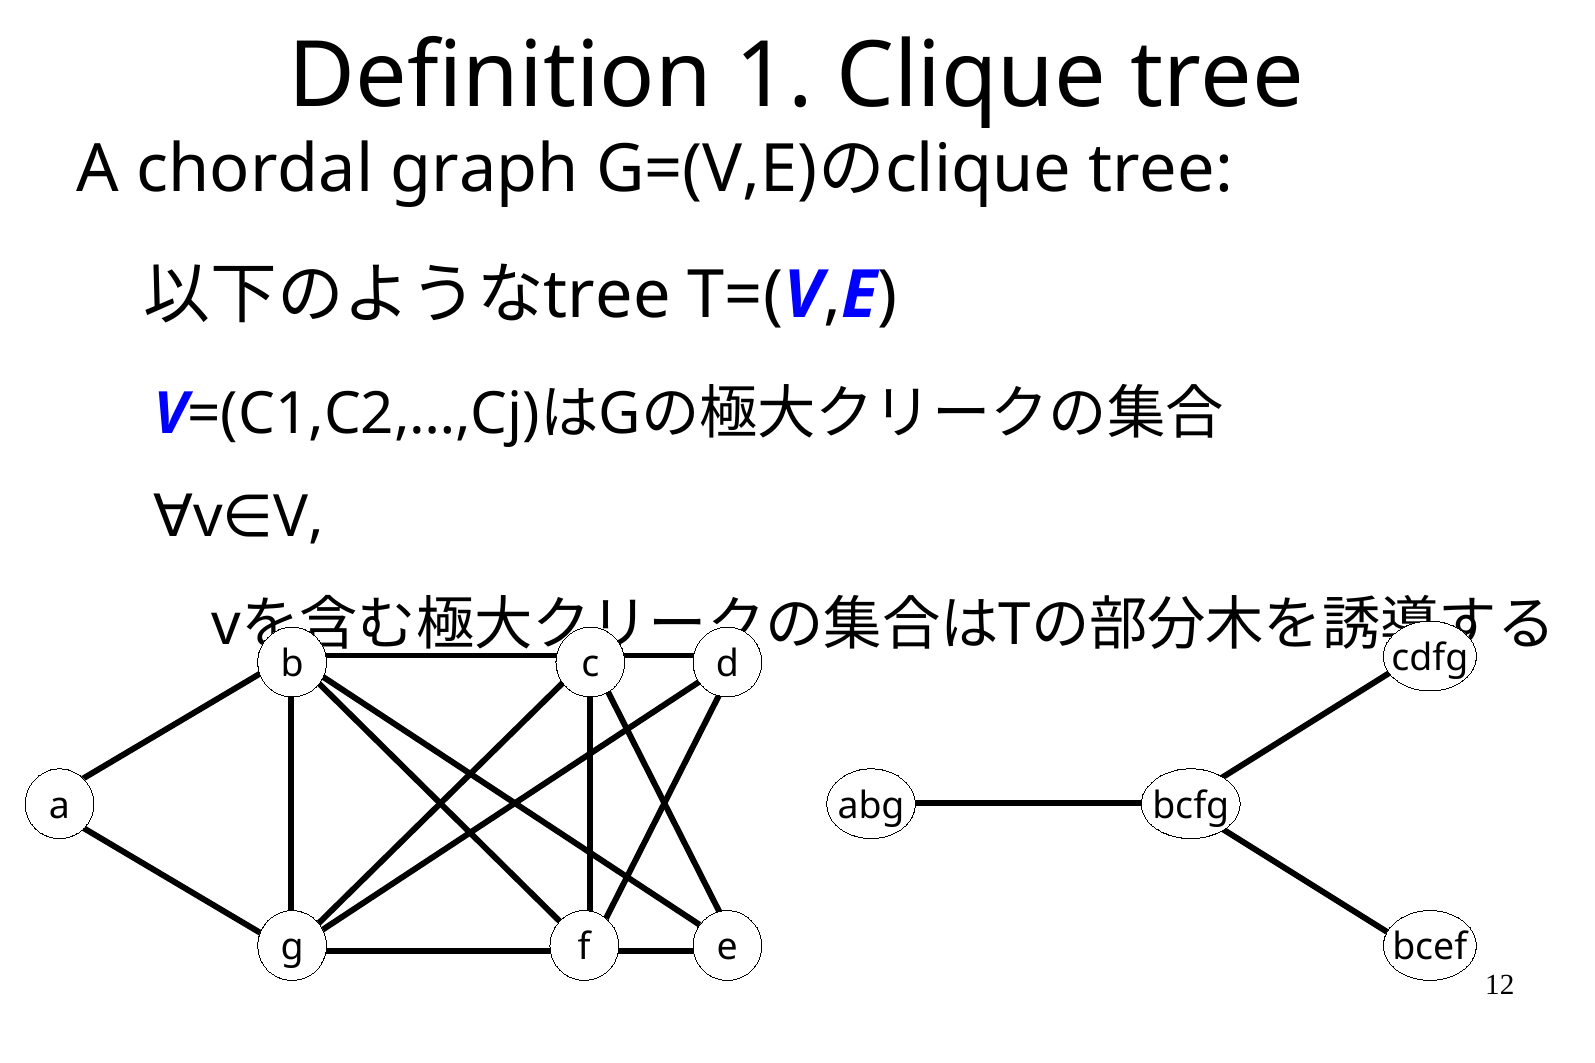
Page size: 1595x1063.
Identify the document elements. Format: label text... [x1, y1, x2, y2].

text_box c [555, 627, 625, 697]
list A chordal graph G=(V,E)のclique tree: 以下のようなtree T=(V,E) V=(C1,C2,…,Cj)はGの極大クリークの集合 ∀v∈V, vを含む極大クリークの集合はTの部分木を誘導する [59, 113, 1565, 552]
text_box a [25, 768, 94, 839]
text_box bcfg [1141, 768, 1241, 839]
text_box g [257, 910, 327, 981]
text_box cdfg [1383, 621, 1477, 691]
text_box f [549, 910, 619, 981]
text_box e [693, 910, 762, 981]
title Definition 1. Clique tree [79, 0, 1515, 160]
text_box bcef [1383, 910, 1477, 981]
text_box d [693, 627, 762, 697]
text_box abg [826, 768, 916, 839]
text_box b [257, 627, 327, 697]
